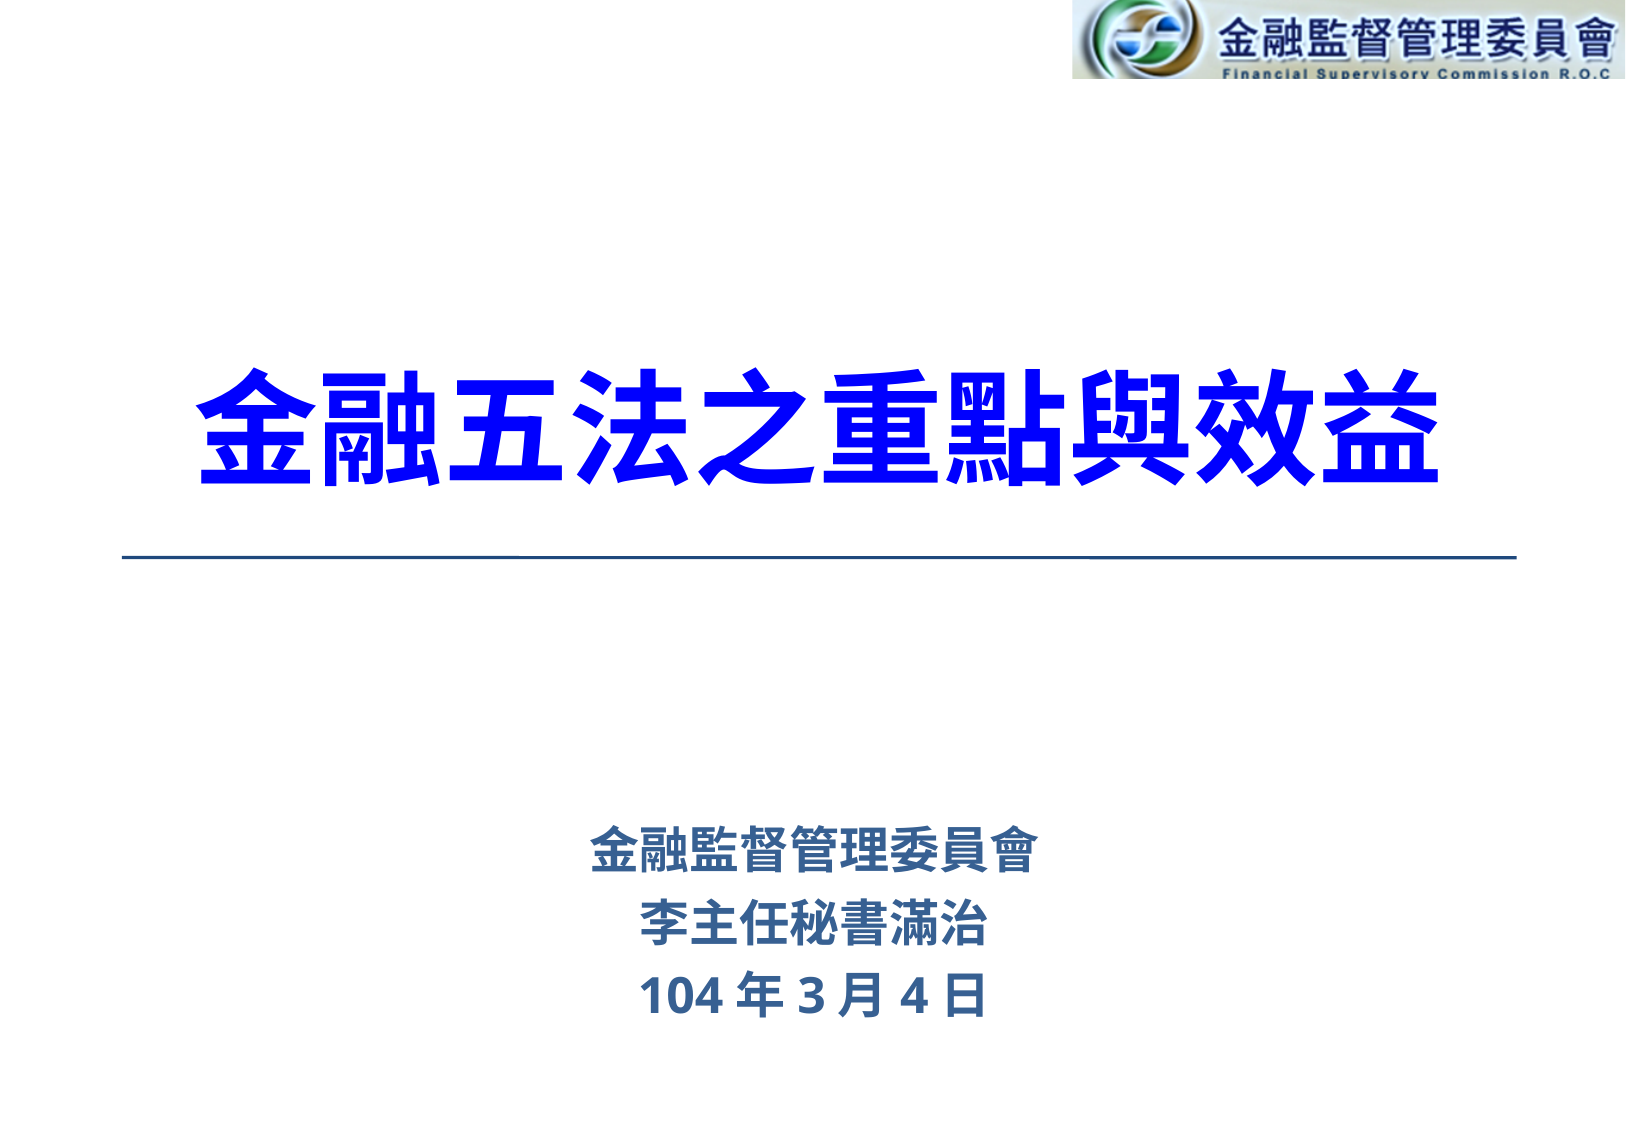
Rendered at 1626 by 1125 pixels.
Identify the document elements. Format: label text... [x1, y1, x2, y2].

subtitle 金融監督管理委員會 李主任秘書滿治 104年3月4日 [245, 811, 1384, 1036]
title 金融五法之重點與效益 [56, 290, 1581, 560]
